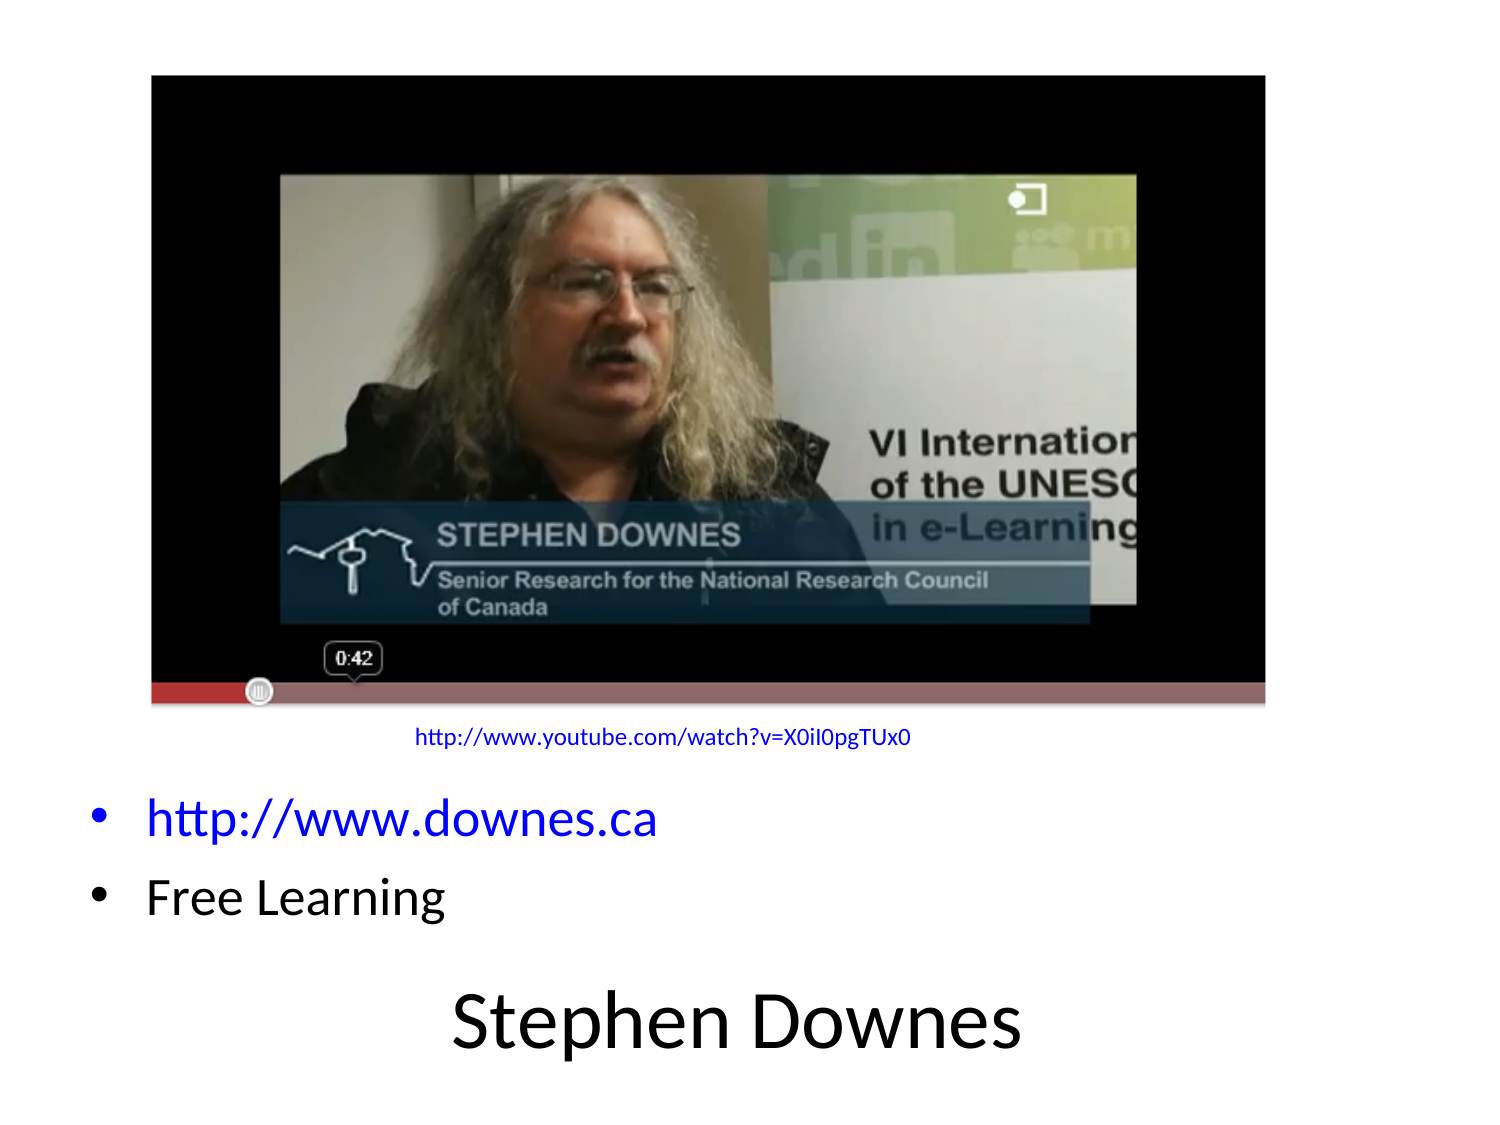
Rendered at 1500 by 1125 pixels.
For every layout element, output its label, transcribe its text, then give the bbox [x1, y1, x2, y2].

text_box http://www.youtube.com/watch?v=X0iI0pgTUx0 [399, 712, 938, 758]
text_box Stephen Downes [62, 974, 1413, 1075]
text_box http://www.downes.ca Free Learning [75, 774, 1426, 951]
picture [150, 74, 1271, 709]
